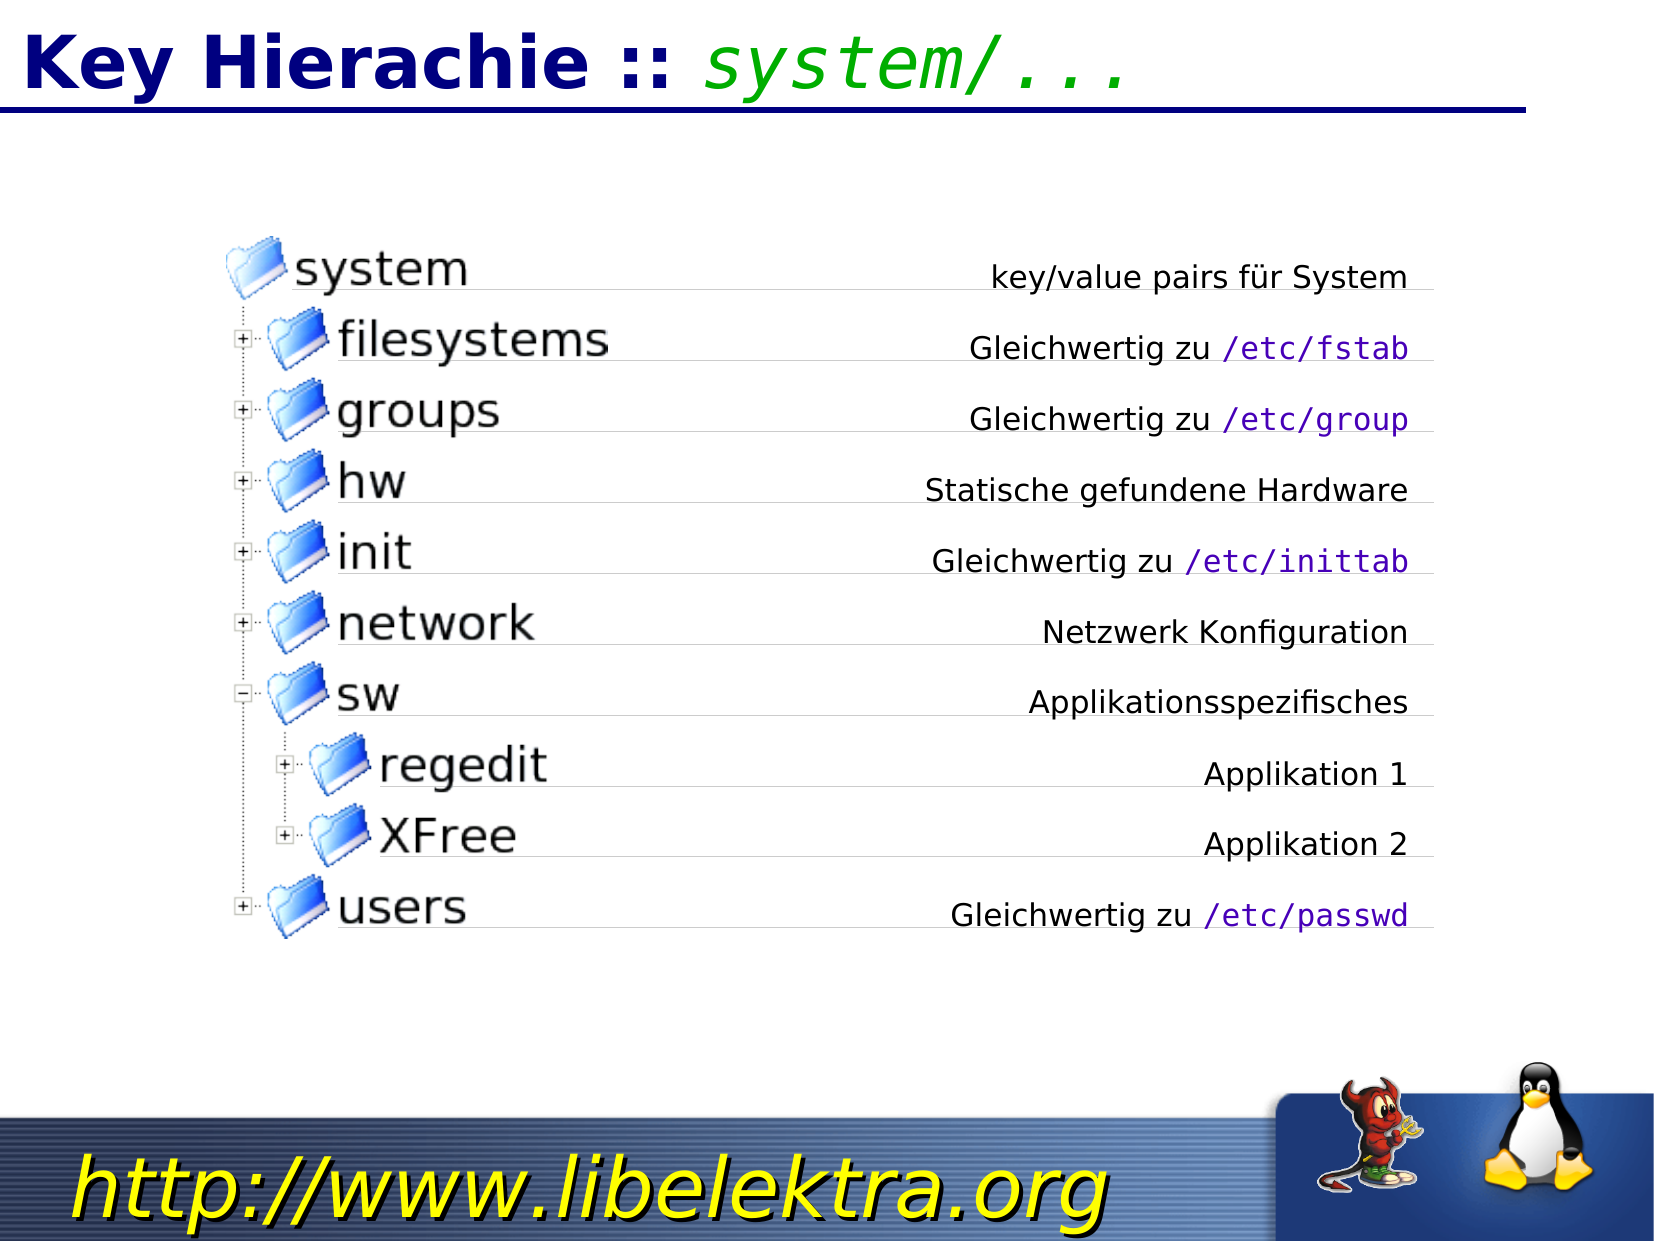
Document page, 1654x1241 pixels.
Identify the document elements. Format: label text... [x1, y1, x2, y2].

text_box key/value pairs für System [990, 258, 1410, 296]
text_box Applikationsspezifisches [913, 683, 1410, 722]
text_box Netzwerk Konfiguration [927, 612, 1410, 651]
text_box Applikation 1 [1203, 754, 1410, 793]
text_box Applikation 2 [1203, 825, 1410, 864]
text_box Gleichwertig zu /etc/fstab [969, 329, 1410, 367]
text_box Gleichwertig zu /etc/group [969, 399, 1410, 438]
text_box Gleichwertig zu /etc/passwd [950, 896, 1410, 935]
picture [0, 1061, 1654, 1241]
text_box Gleichwertig zu /etc/inittab [931, 541, 1410, 580]
text_box Key Hierachie :: system/... [21, 14, 1611, 111]
text_box Statische gefundene Hardware [924, 470, 1410, 509]
picture [226, 236, 608, 939]
